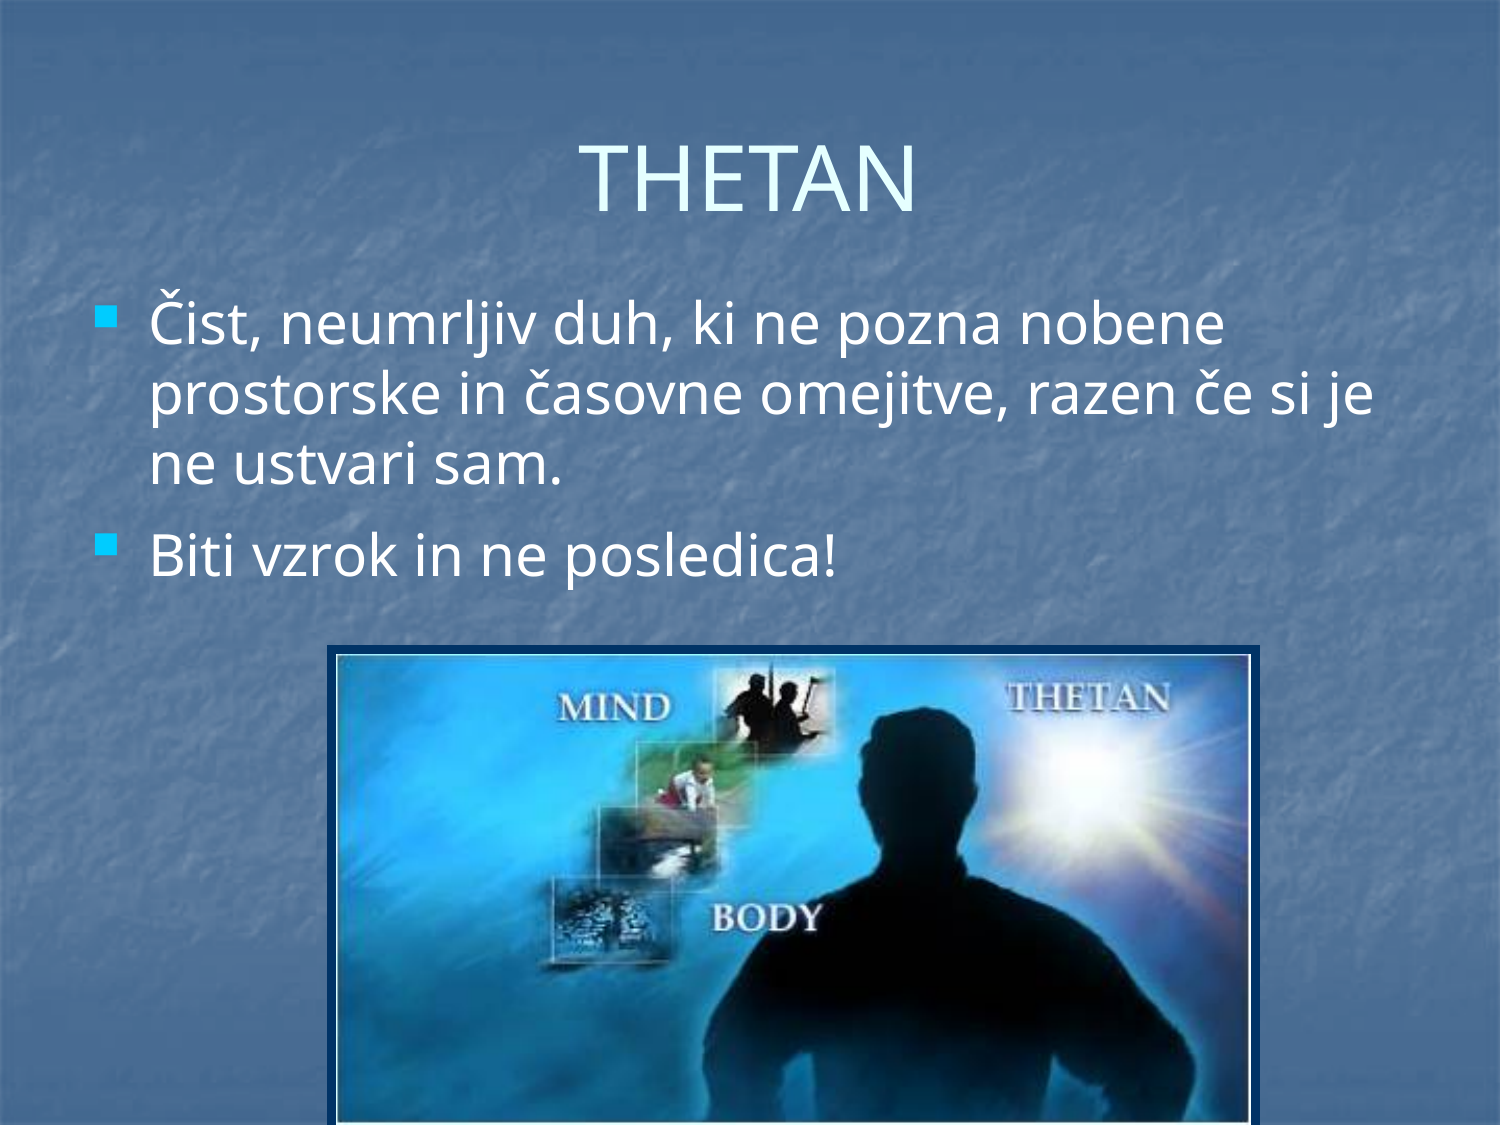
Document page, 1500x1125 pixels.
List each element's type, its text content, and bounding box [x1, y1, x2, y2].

list Čist, neumrljiv duh, ki ne pozna nobene prostorske in časovne omejitve, razen če si je ne ustvari sam. Biti vzrok in ne posledica! [76, 278, 1427, 954]
picture [0, 0, 1500, 1125]
title THETAN [75, 62, 1425, 288]
picture [336, 654, 1251, 1125]
